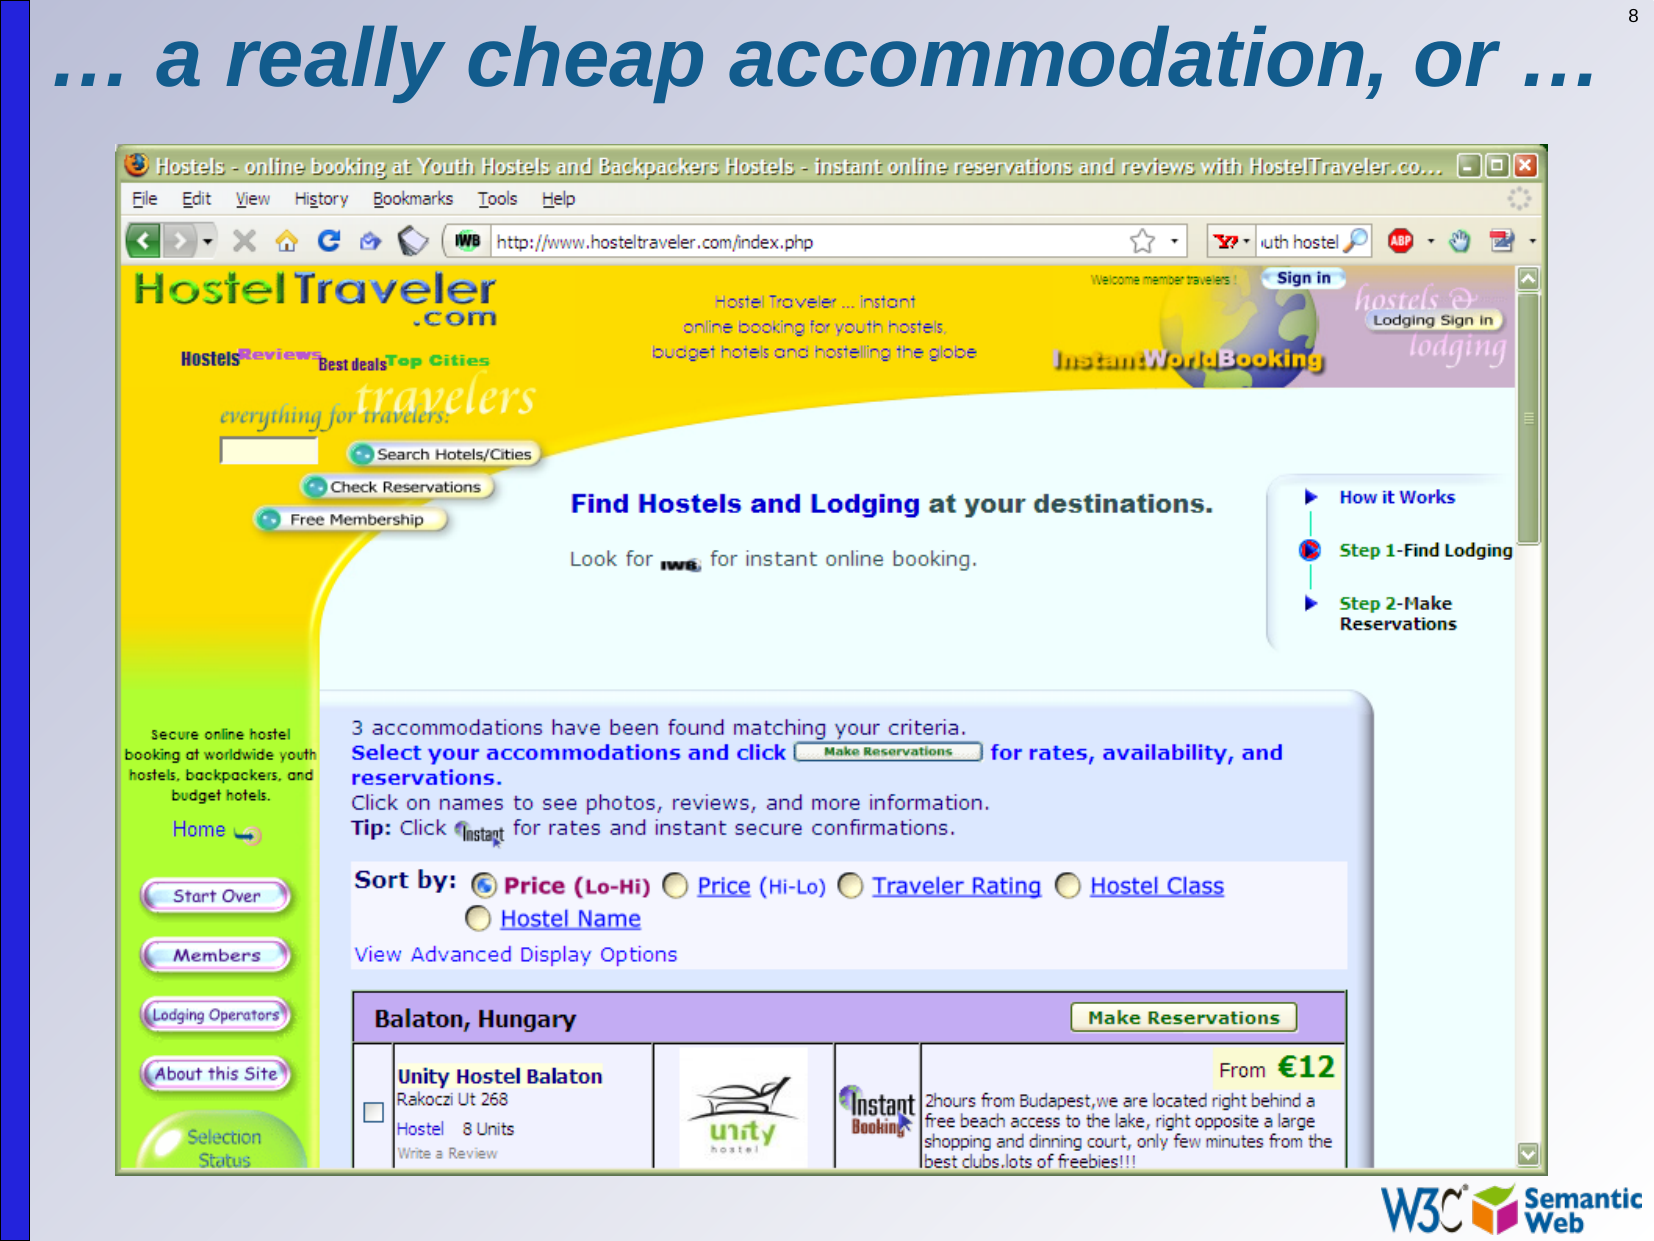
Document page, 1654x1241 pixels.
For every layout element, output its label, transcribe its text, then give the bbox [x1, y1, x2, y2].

title … a really cheap accommodation, or … [0, 0, 1654, 119]
picture [115, 144, 1548, 1177]
picture [1381, 1181, 1642, 1235]
